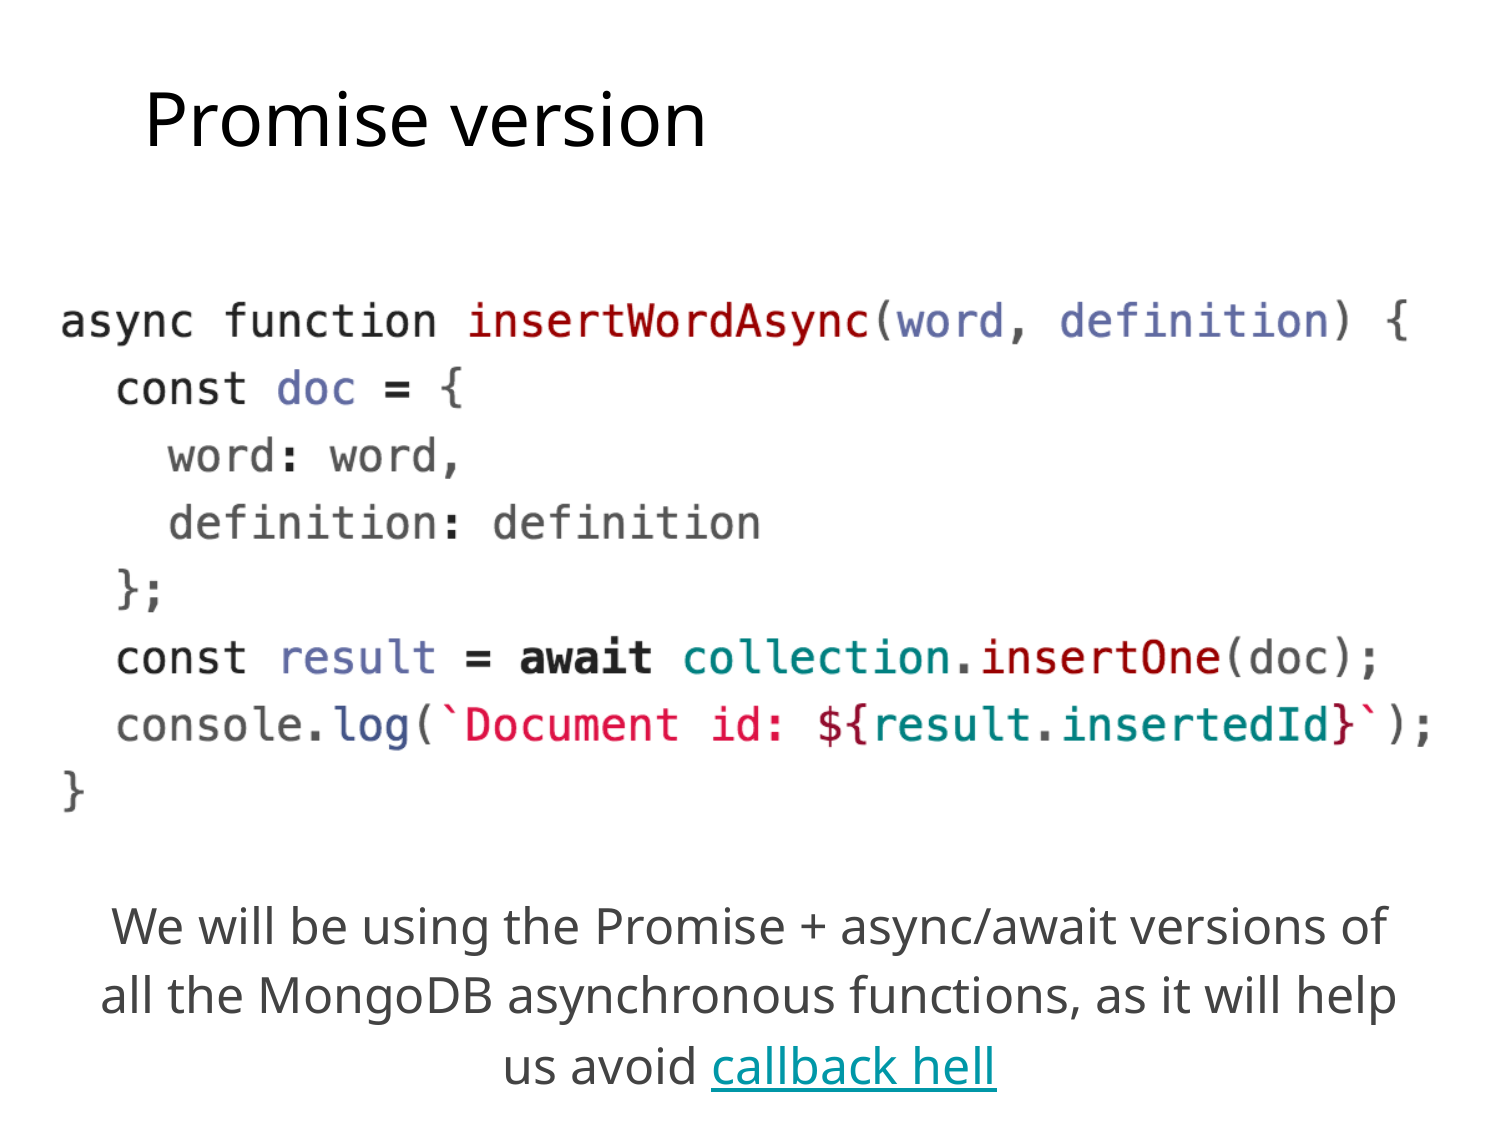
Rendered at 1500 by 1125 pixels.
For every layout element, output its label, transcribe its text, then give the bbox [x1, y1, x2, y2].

title Promise version [128, 56, 1372, 183]
picture [24, 287, 1475, 838]
list We will be using the Promise + async/await versions of all the MongoDB asynchronous functions, as it will help us avoid callback hell [75, 870, 1425, 1044]
